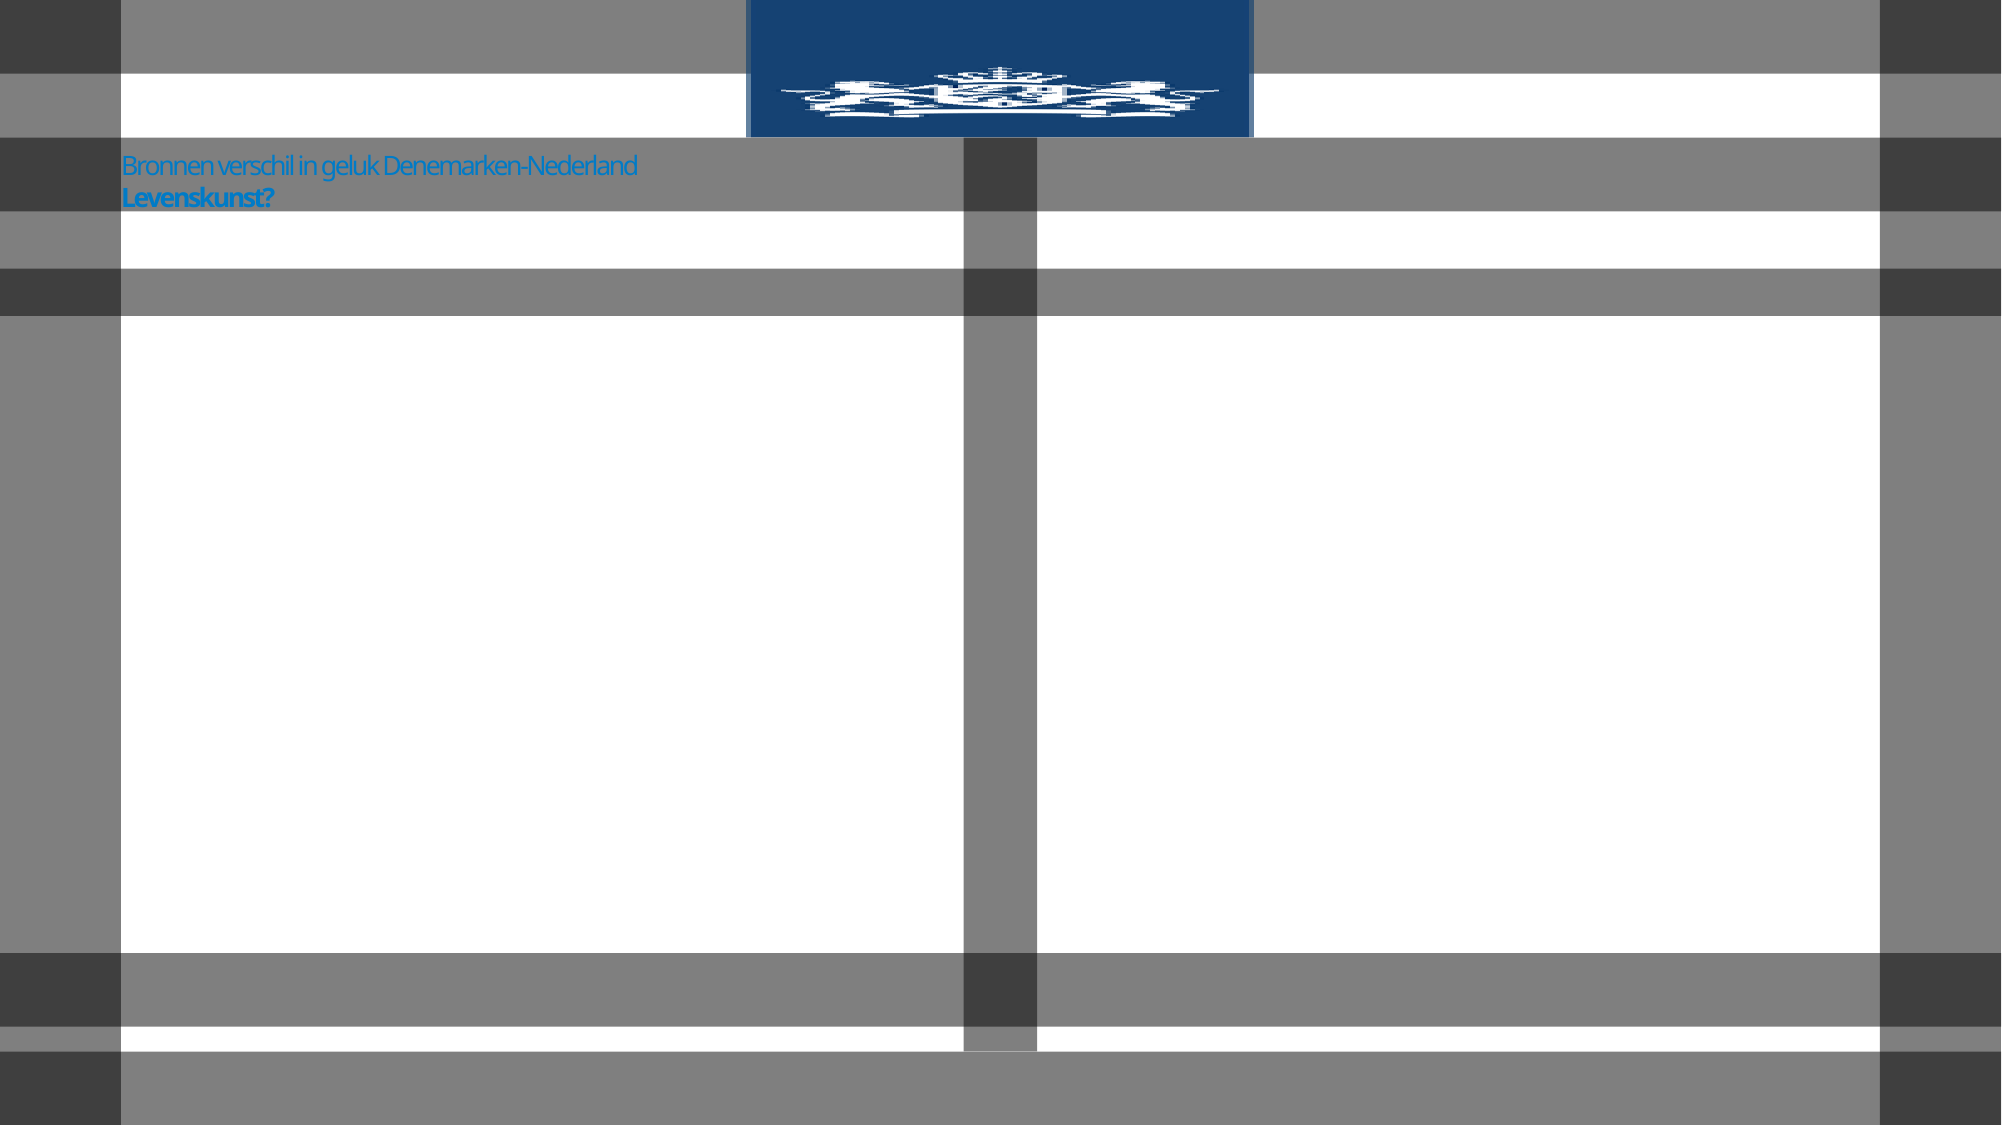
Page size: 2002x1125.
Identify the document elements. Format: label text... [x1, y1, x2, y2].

title Bronnen verschil in geluk Denemarken-Nederland Levenskunst? [121, 149, 1880, 215]
